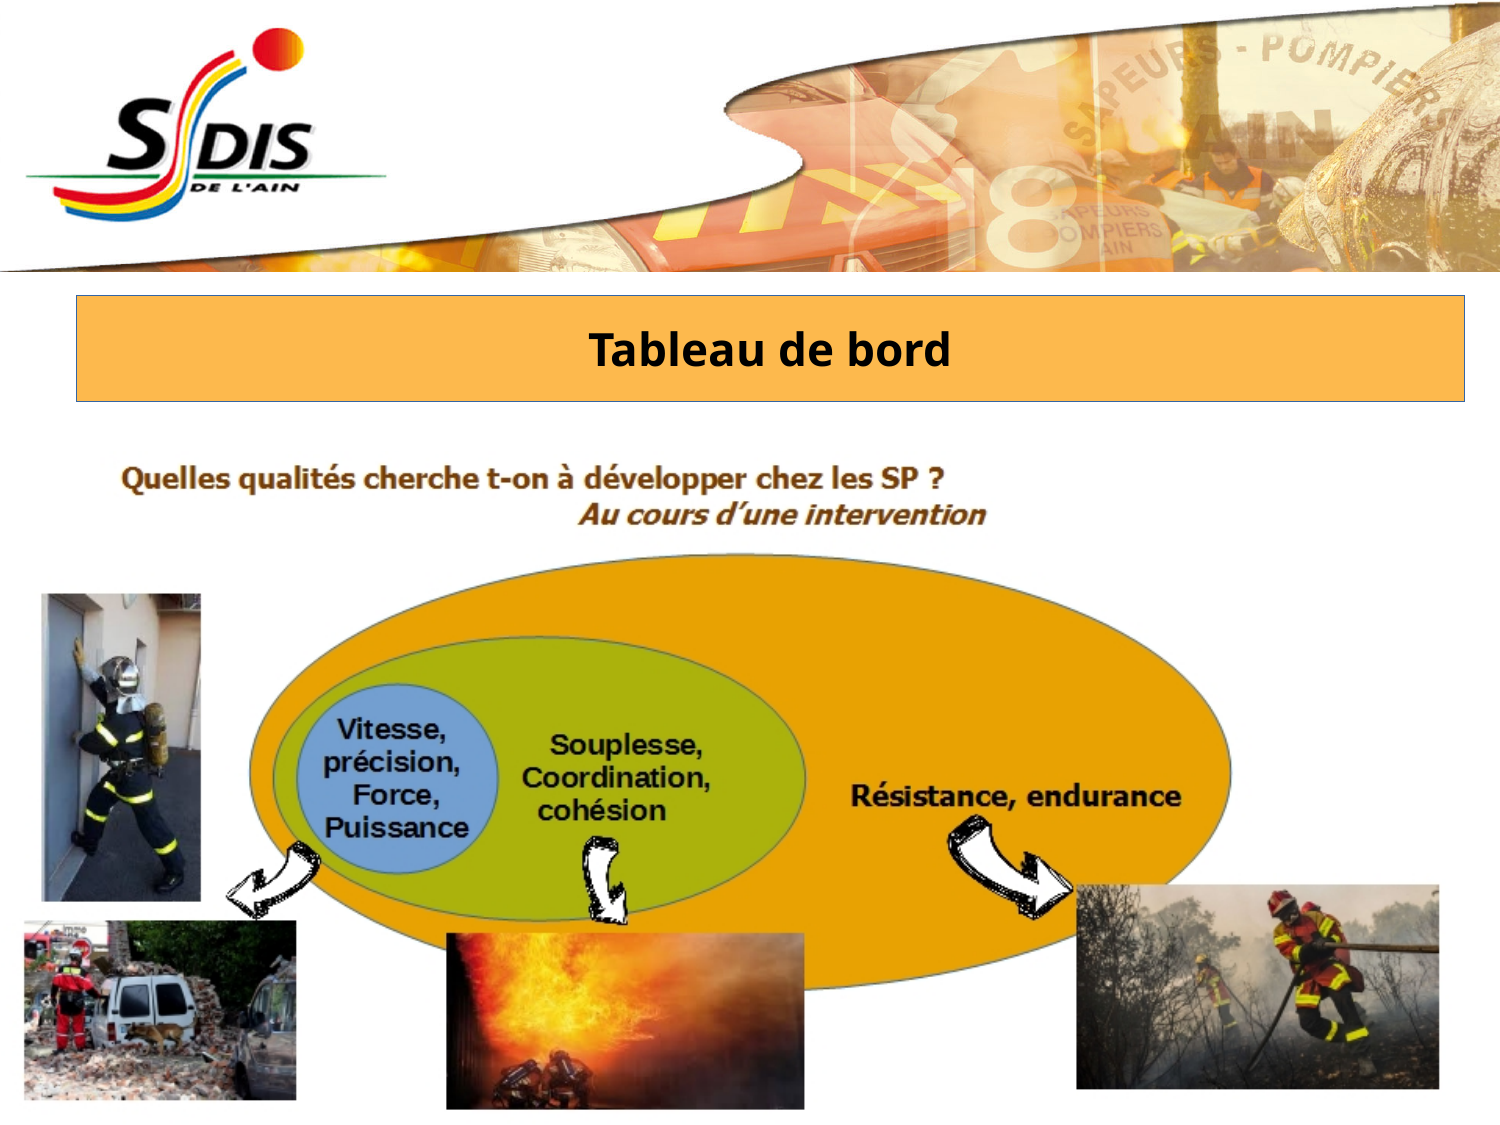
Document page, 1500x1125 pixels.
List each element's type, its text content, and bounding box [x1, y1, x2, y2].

text_box Tableau de bord [76, 295, 1465, 402]
picture [0, 0, 1500, 272]
picture [1, 451, 1500, 1124]
